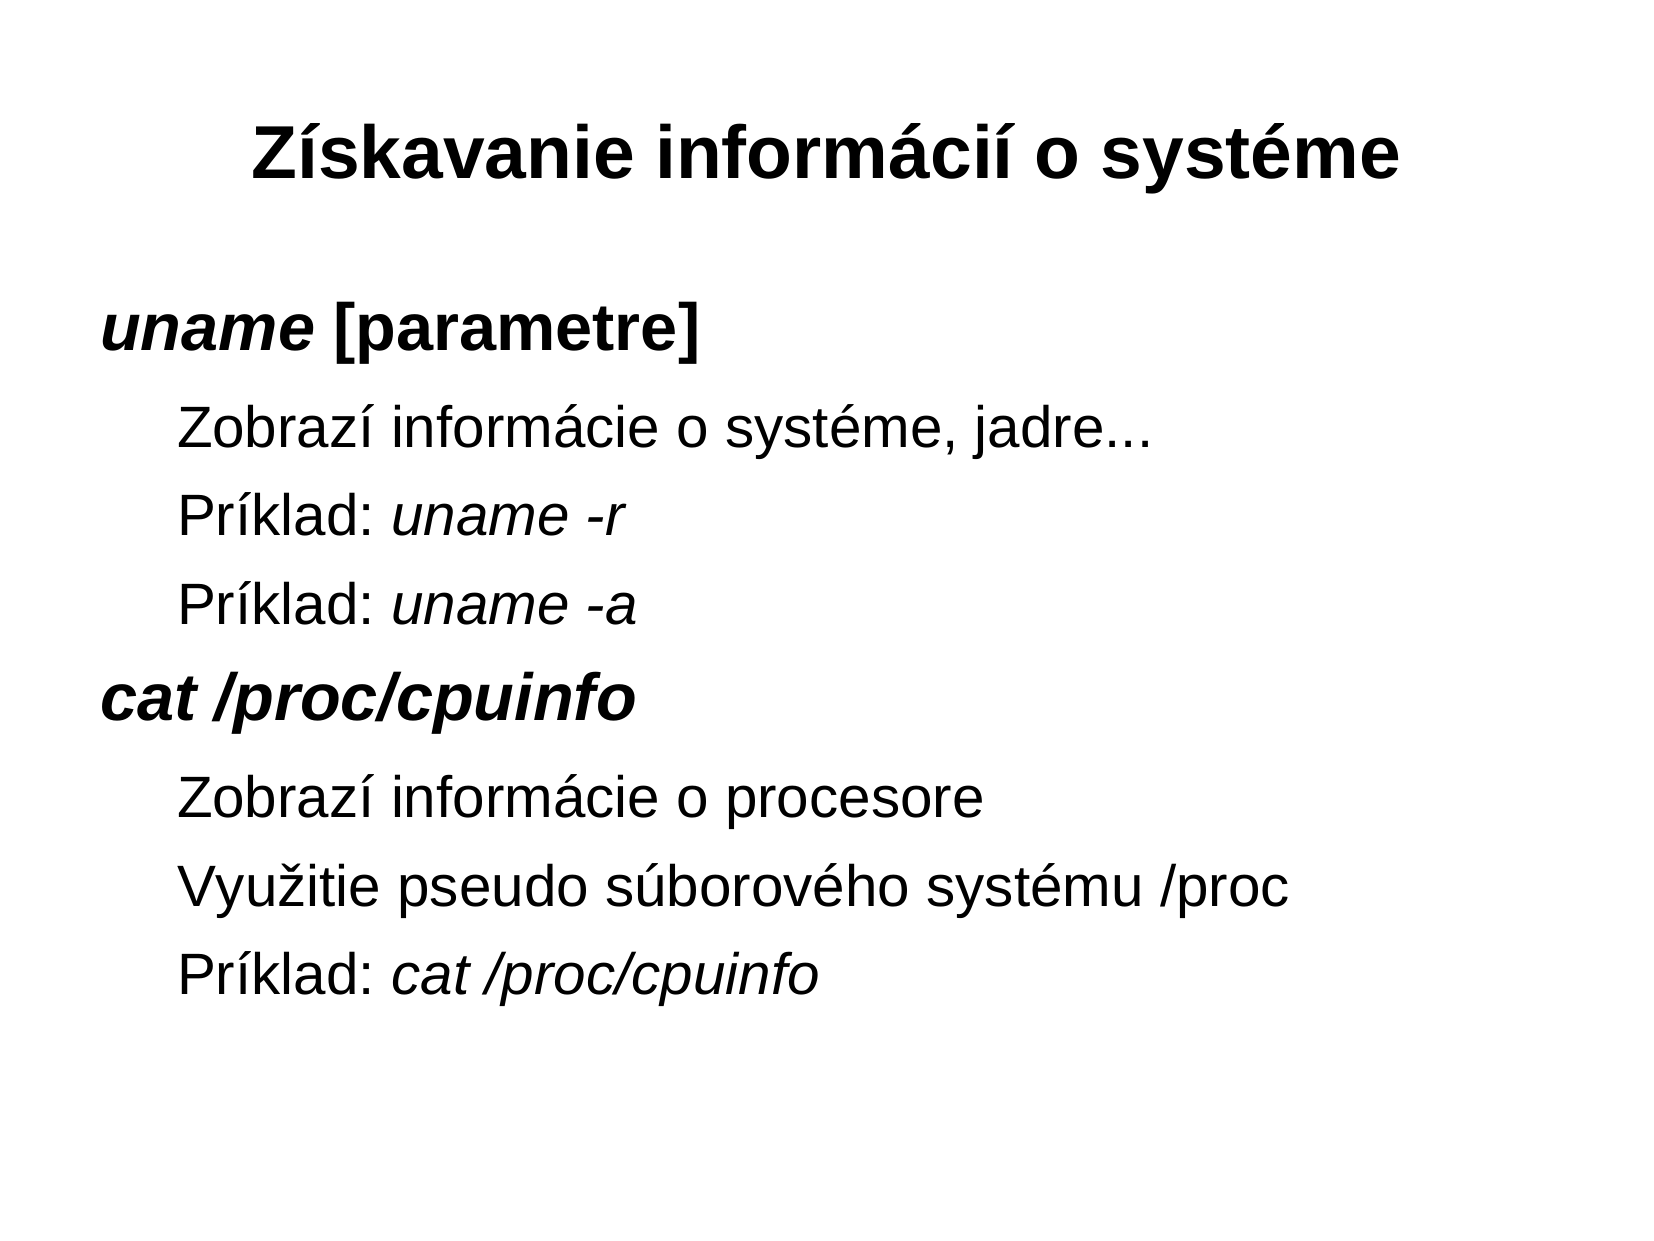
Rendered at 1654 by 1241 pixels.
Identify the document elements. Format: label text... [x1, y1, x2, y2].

title Získavanie informácií o systéme [82, 49, 1571, 257]
list uname [parametre] Zobrazí informácie o systéme, jadre... Príklad: uname -r Príklad: uname -a cat /proc/cpuinfo Zobrazí informácie o procesore Využitie pseudo súborového systému /proc Príklad: cat /proc/cpuinfo [82, 290, 1571, 1109]
